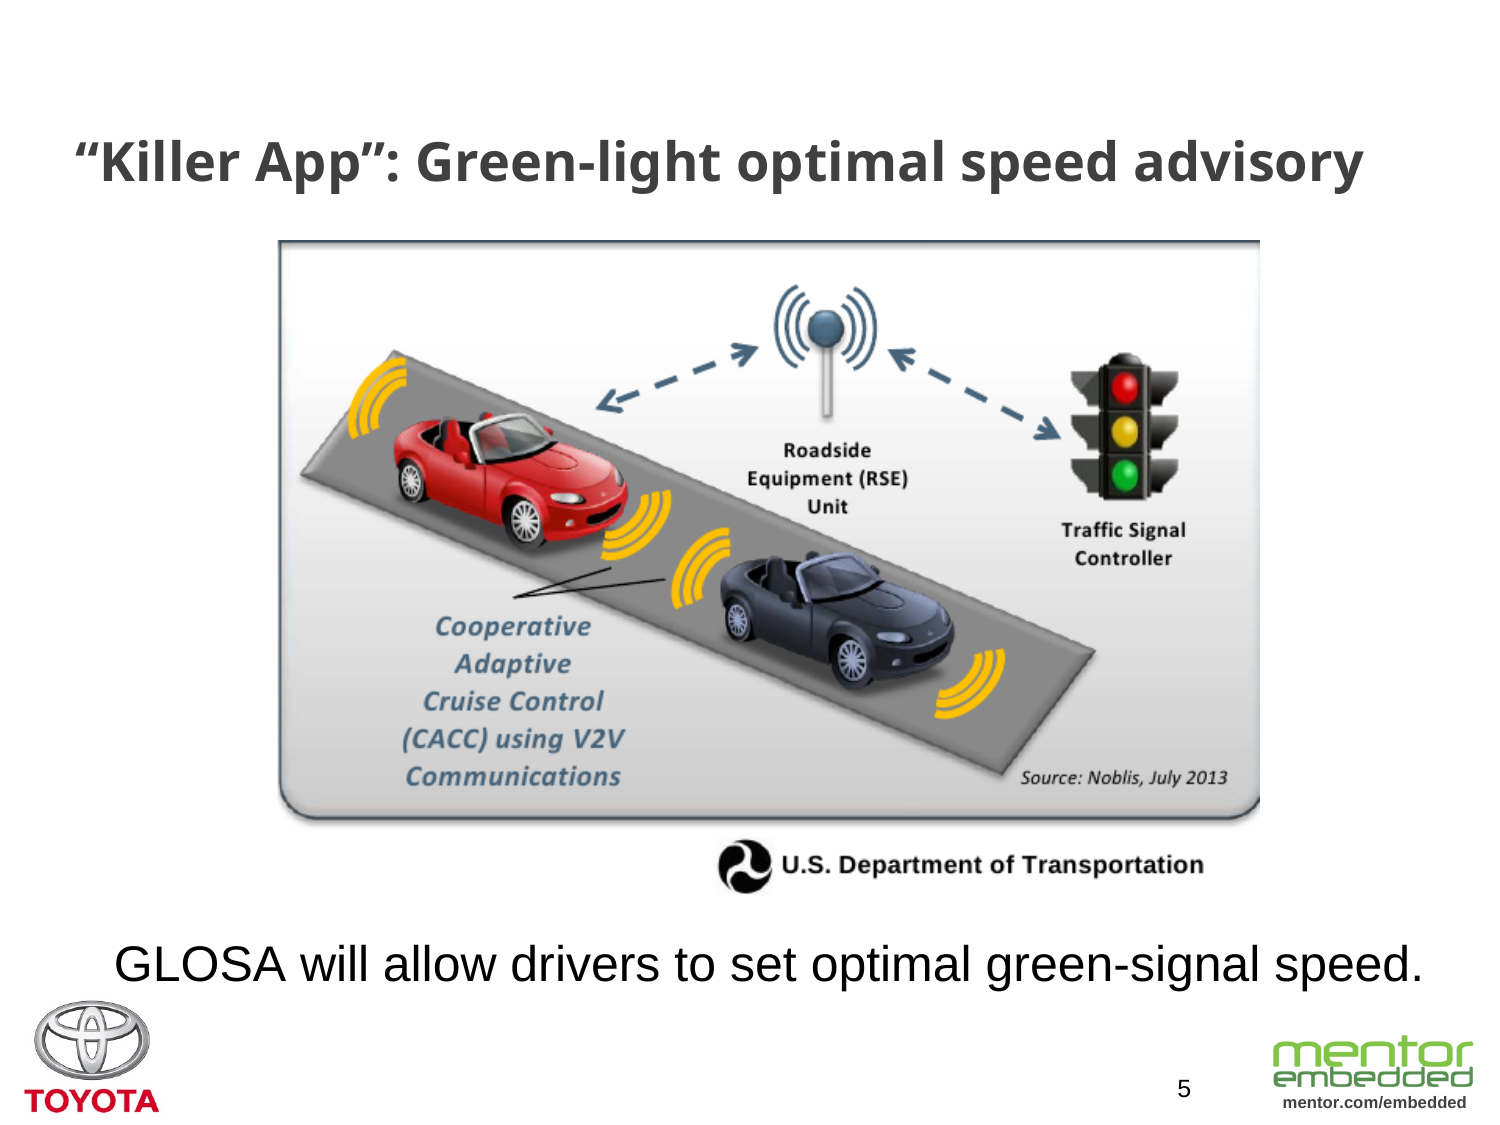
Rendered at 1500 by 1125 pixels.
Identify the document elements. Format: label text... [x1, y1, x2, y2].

text_box GLOSA will allow drivers to set optimal green-signal speed. [99, 929, 1452, 1001]
picture [277, 240, 1260, 901]
picture [1268, 1030, 1476, 1092]
picture [24, 998, 163, 1114]
text_box “Killer App”: Green-light optimal speed advisory [0, 54, 1500, 201]
